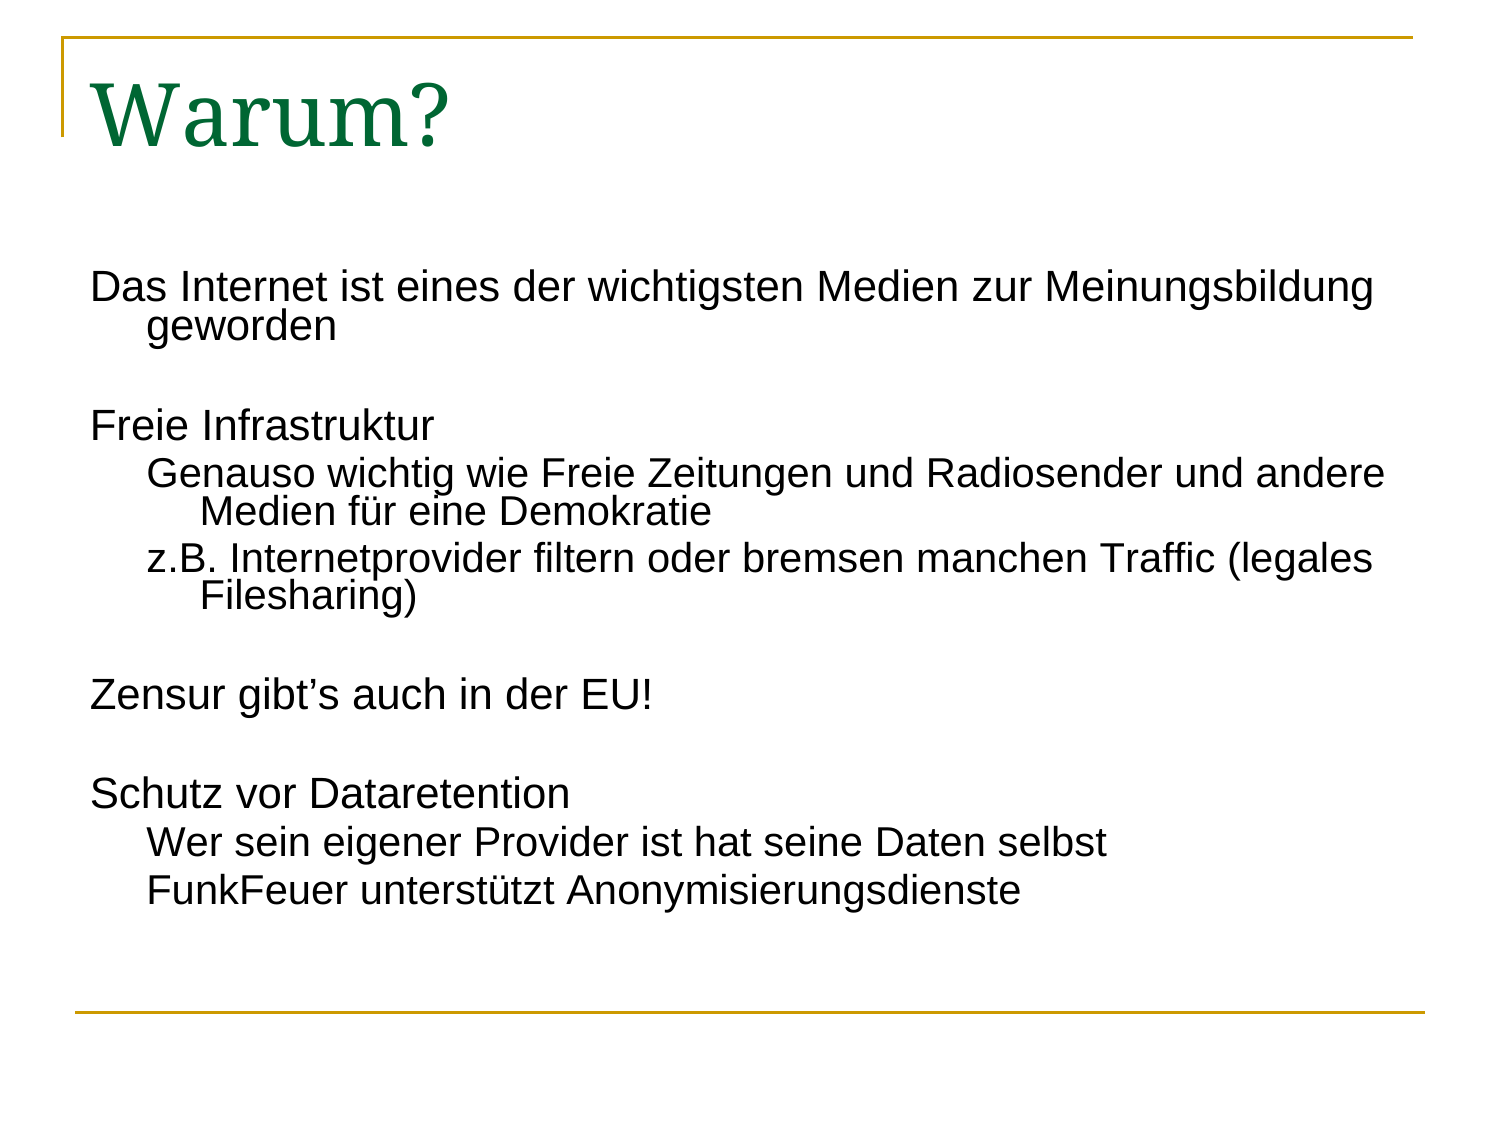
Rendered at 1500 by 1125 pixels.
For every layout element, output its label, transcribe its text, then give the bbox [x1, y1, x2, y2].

title Warum? [75, 45, 1426, 233]
list Das Internet ist eines der wichtigsten Medien zur Meinungsbildung geworden Freie Infrastruktur Genauso wichtig wie Freie Zeitungen und Radiosender und andere Medien für eine Demokratie z.B. Internetprovider filtern oder bremsen manchen Traffic (legales Filesharing) Zensur gibt’s auch in der EU! Schutz vor Dataretention Wer sein eigener Provider ist hat seine Daten selbst FunkFeuer unterstützt Anonymisierungsdienste [75, 262, 1426, 1006]
